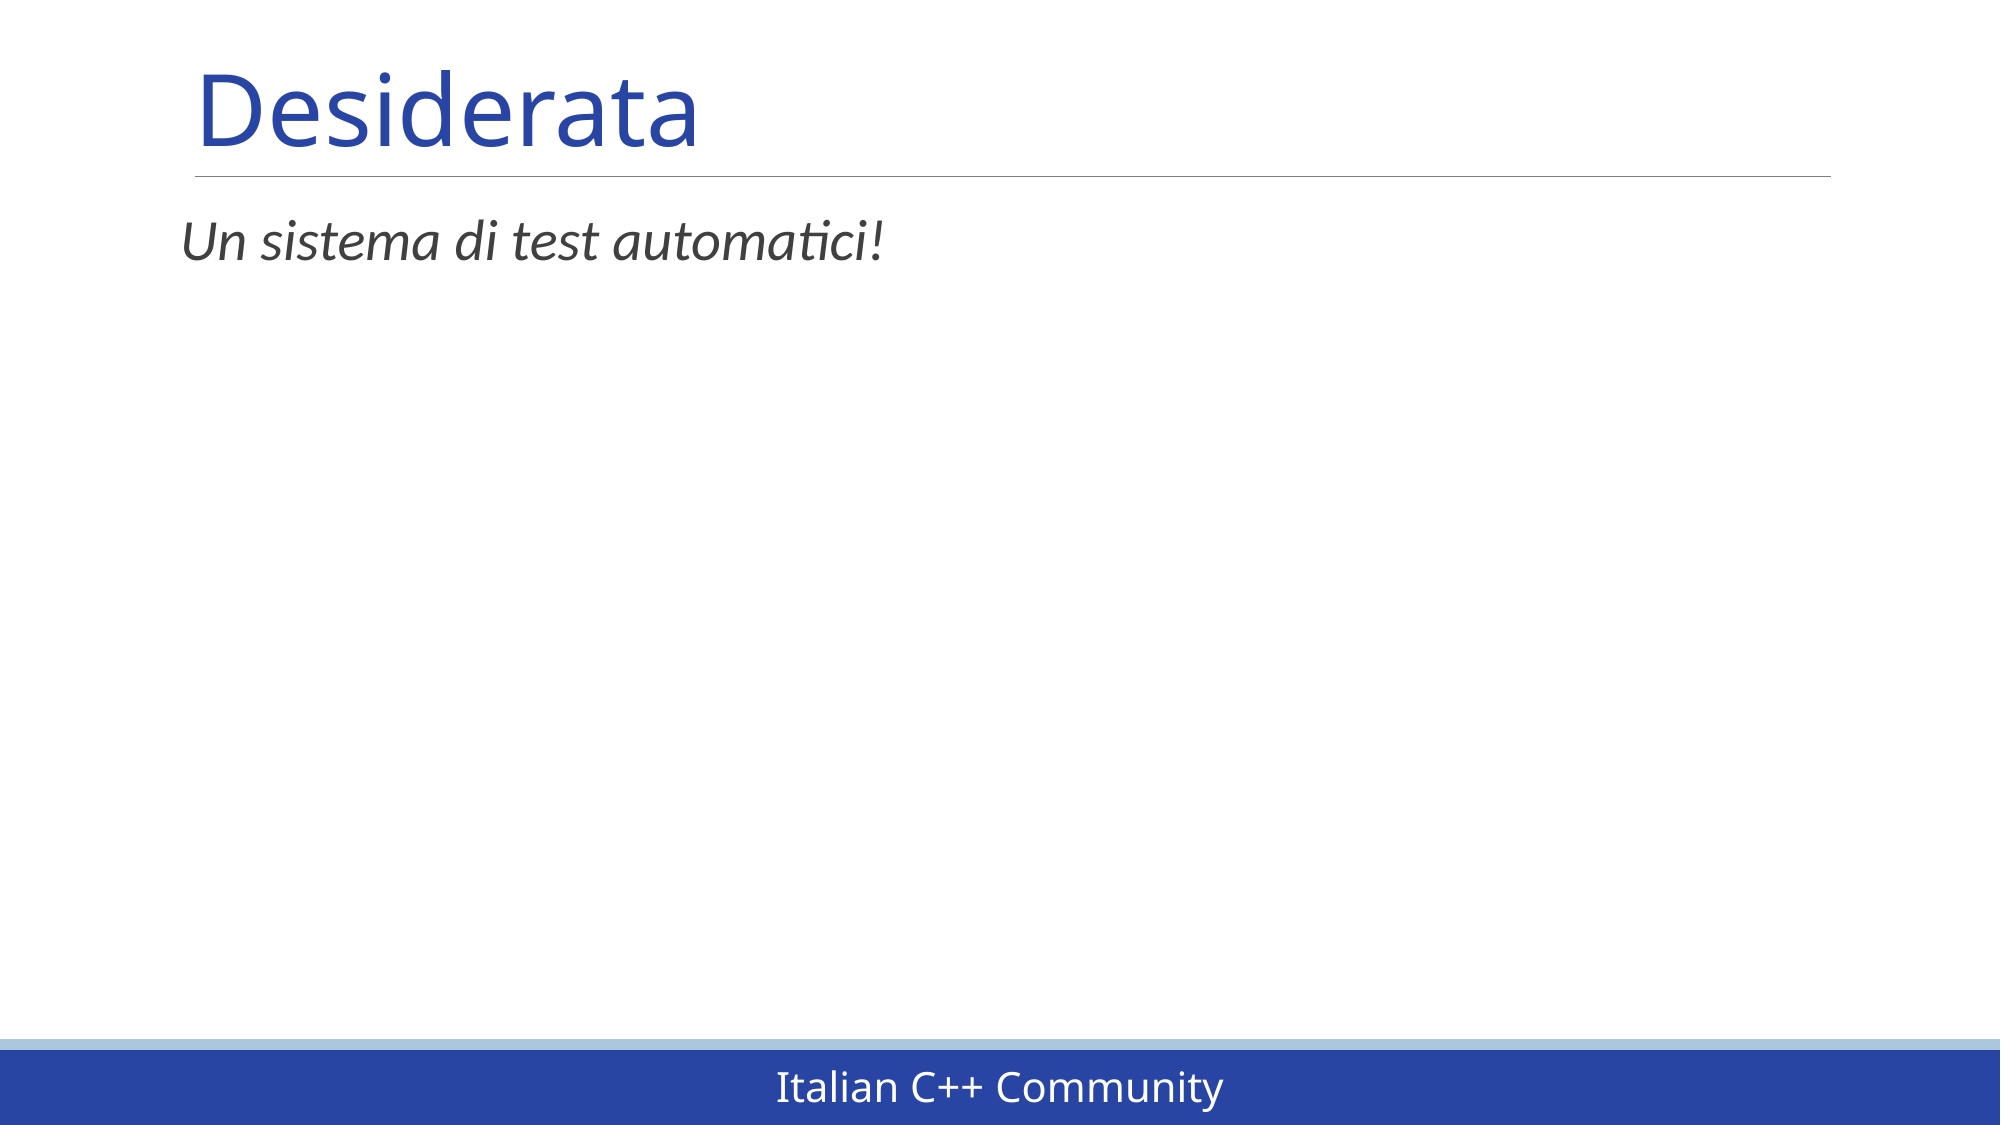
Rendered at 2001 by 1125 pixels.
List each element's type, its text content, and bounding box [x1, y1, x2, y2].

title Desiderata [179, 2, 1830, 175]
list Un sistema di test automatici! [179, 202, 1830, 1011]
